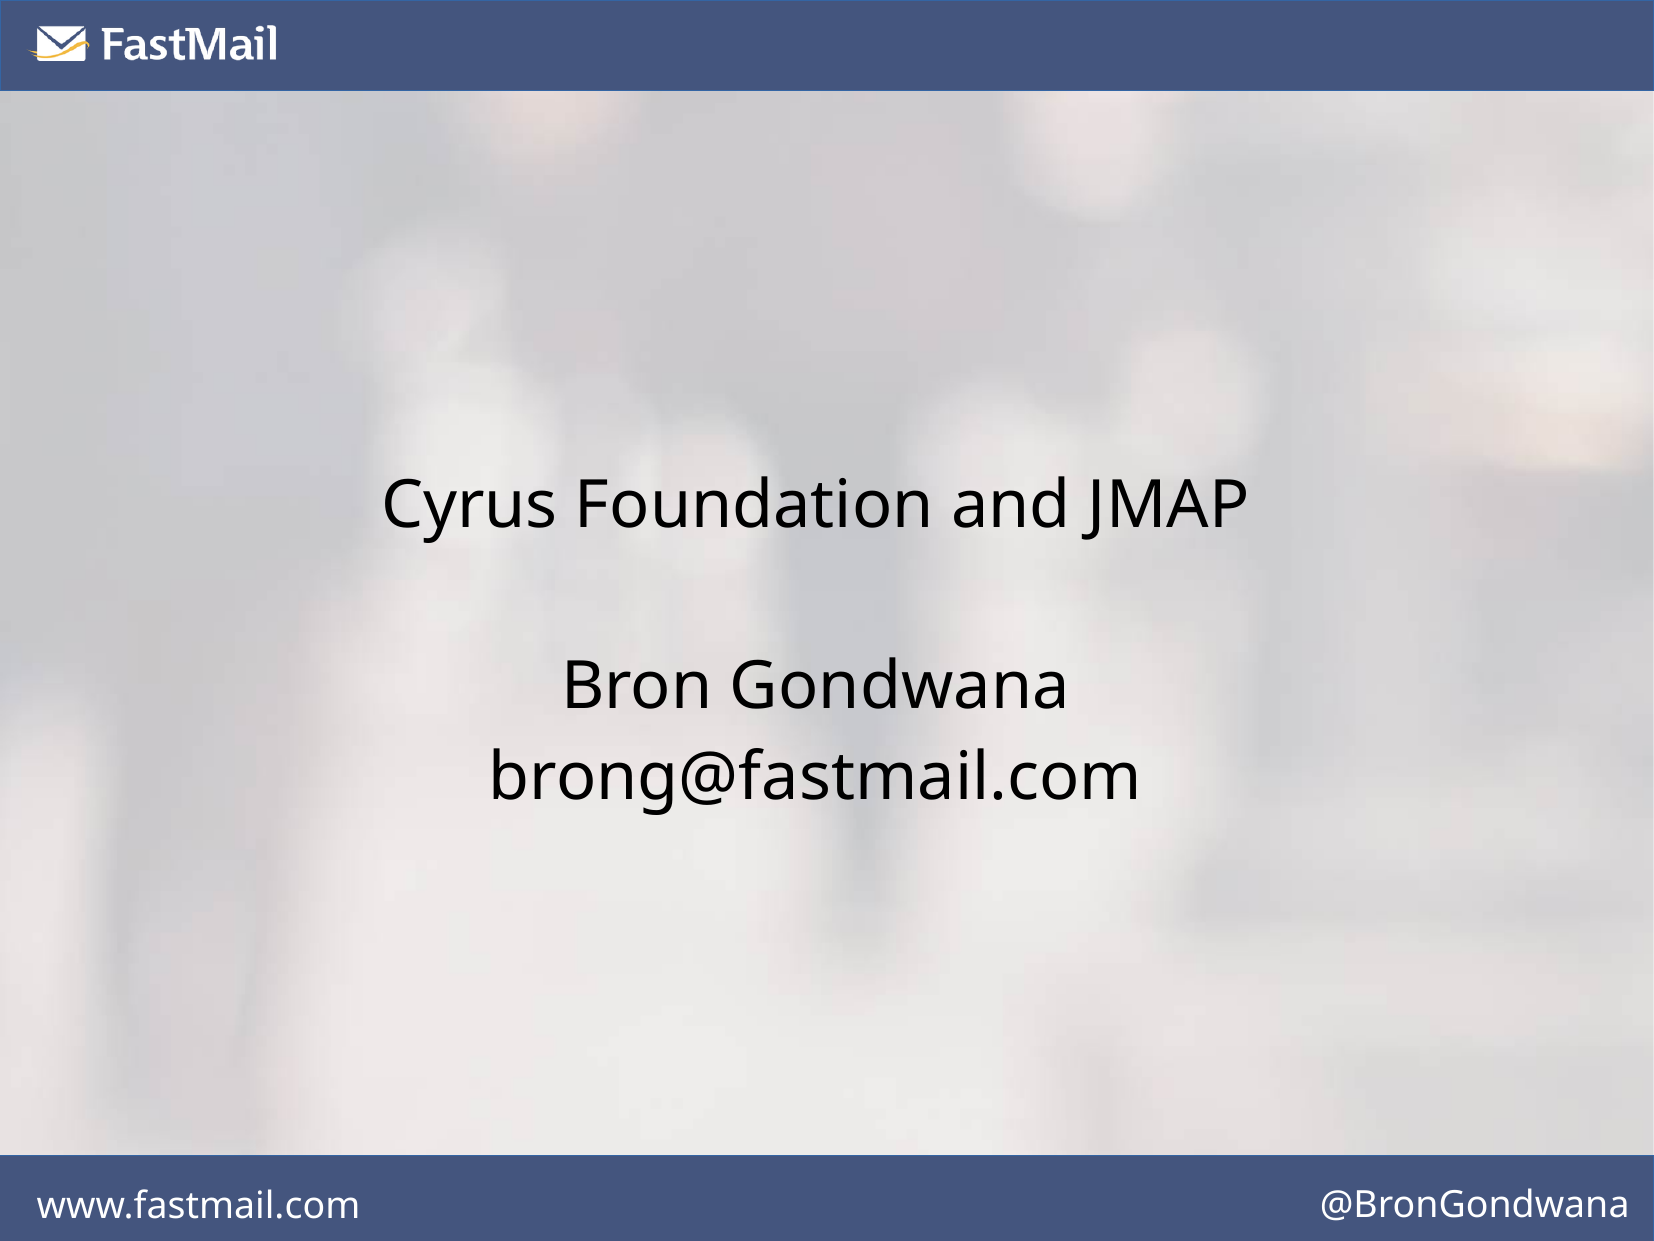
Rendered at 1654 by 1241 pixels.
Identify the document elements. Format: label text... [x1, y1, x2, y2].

picture [0, 91, 1654, 1155]
picture [26, 8, 302, 78]
subtitle Cyrus Foundation and JMAP Bron Gondwana brong@fastmail.com [71, 255, 1561, 1021]
